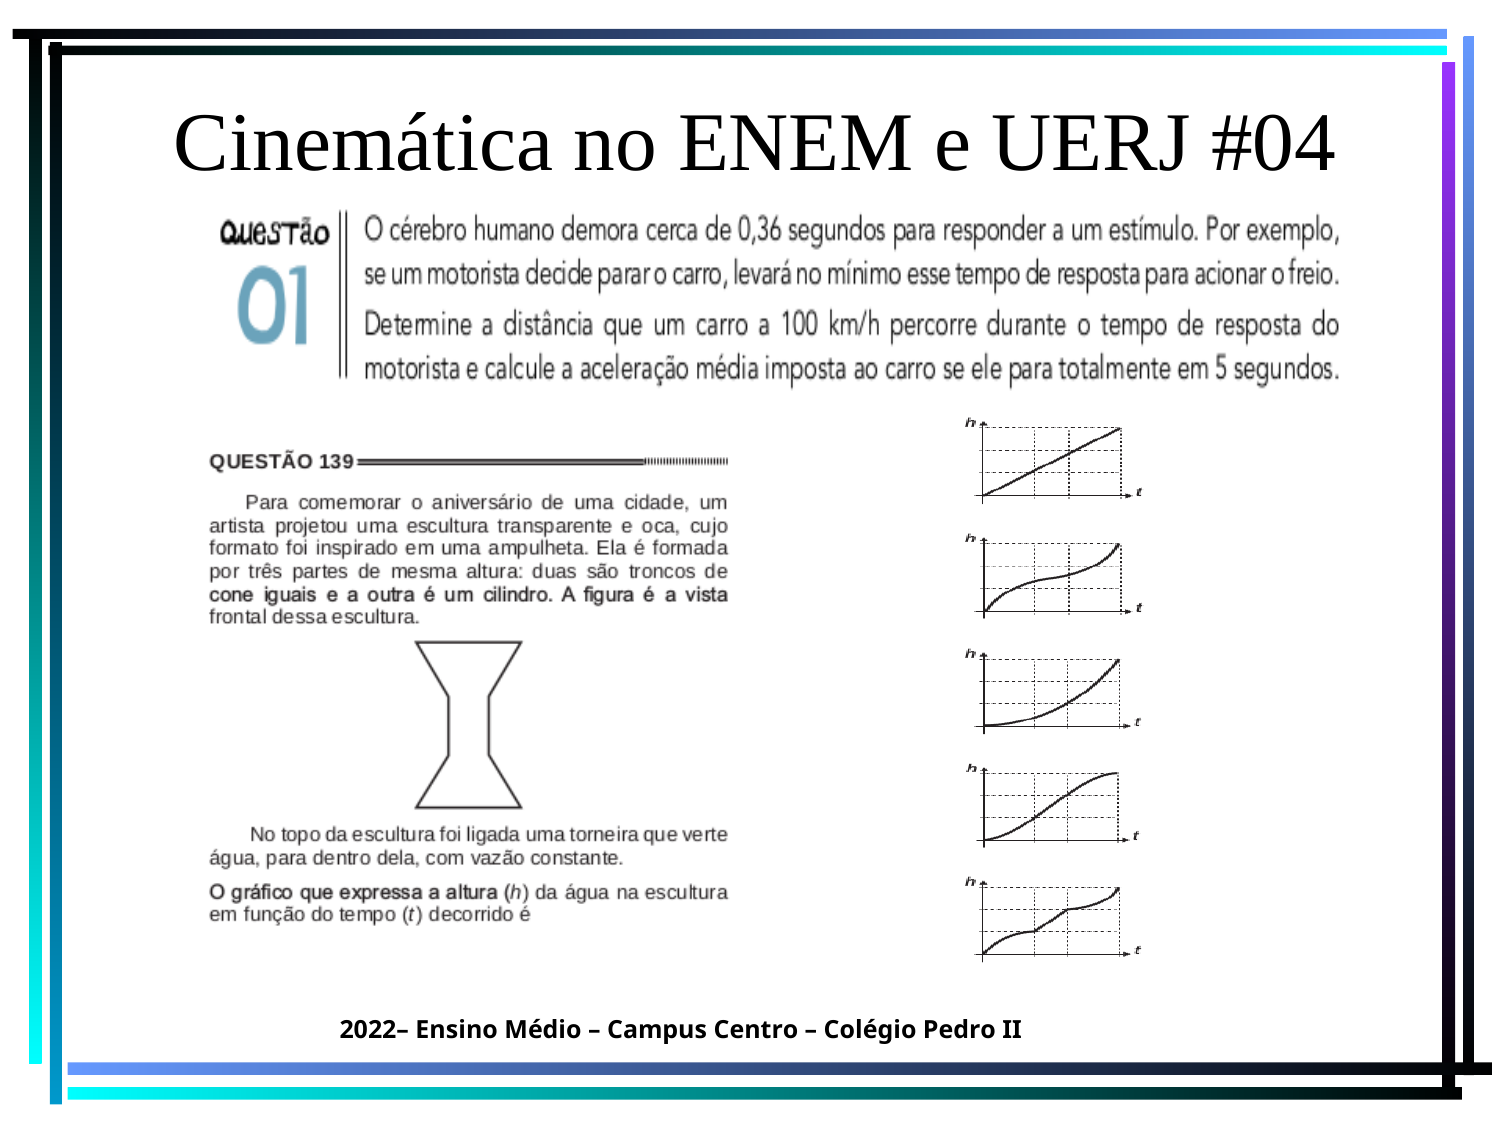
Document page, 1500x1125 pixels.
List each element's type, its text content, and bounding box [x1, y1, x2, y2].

text_box 2022– Ensino Médio – Campus Centro – Colégio Pedro II [324, 1003, 1038, 1054]
picture [0, 0, 1500, 1125]
title Cinemática no ENEM e UERJ #04 [118, 88, 1394, 214]
